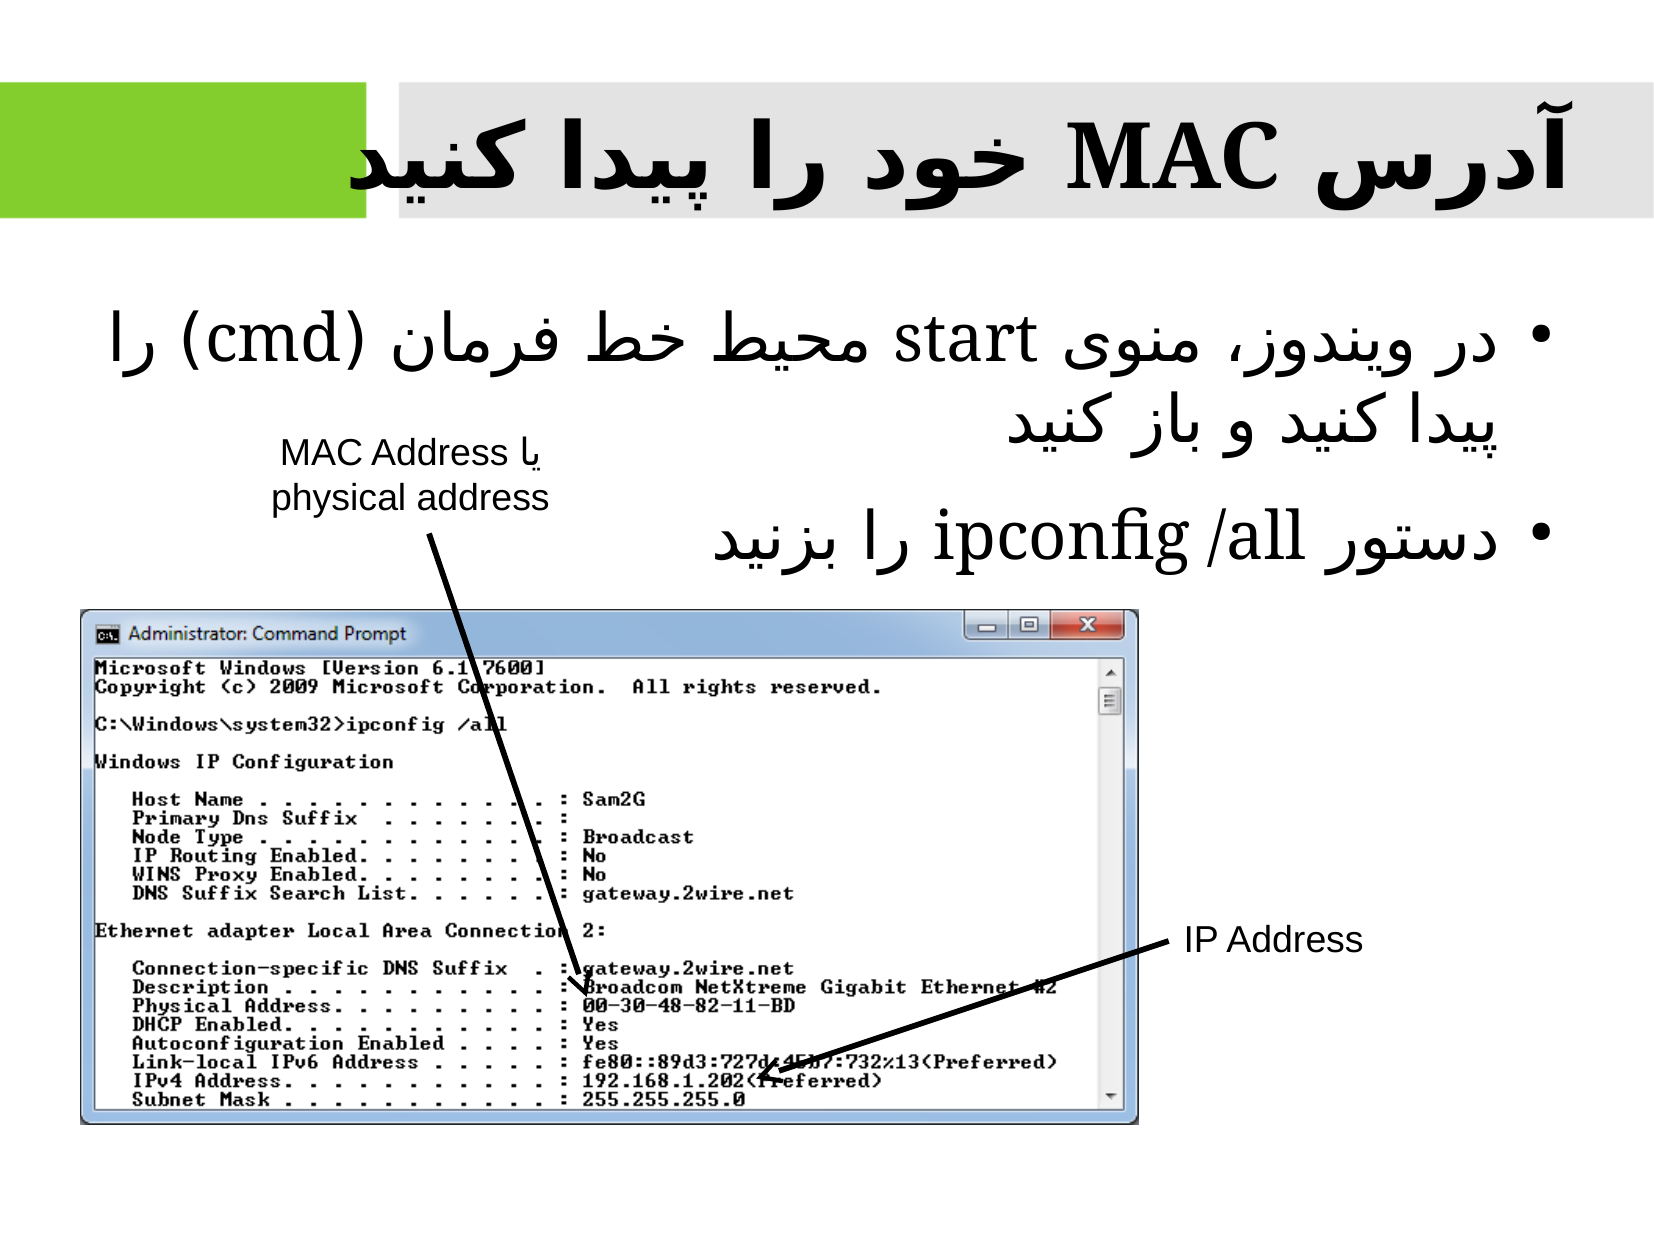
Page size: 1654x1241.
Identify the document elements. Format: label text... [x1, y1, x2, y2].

text_box IP Address [1130, 906, 1381, 968]
list در ویندوز، منوی start محیط خط فرمان (cmd) را پیدا کنید و باز کنید دستور ipconfig /all را بزنید [82, 290, 1571, 1109]
picture [0, 0, 1654, 1241]
title آدرس MAC خود را پیدا کنید [82, 49, 1571, 257]
text_box MAC Address یا physical address [199, 420, 587, 526]
